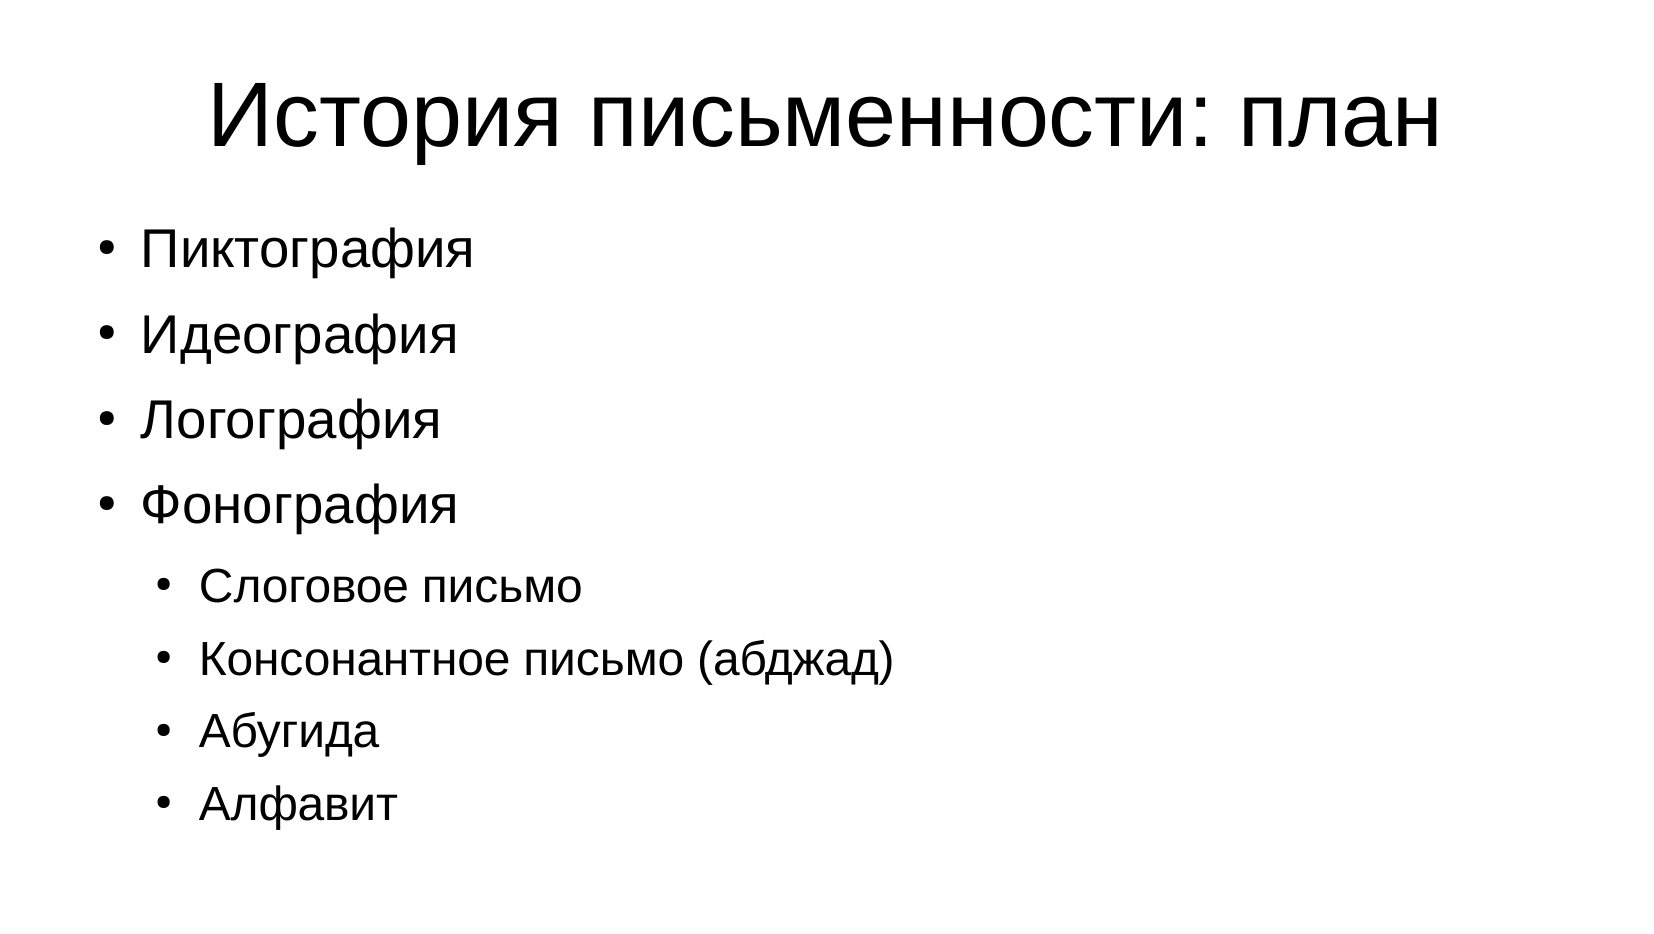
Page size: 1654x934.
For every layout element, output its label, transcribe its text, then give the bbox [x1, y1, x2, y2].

title История письменности: план [82, 37, 1571, 193]
list Пиктография Идеография Логография Фонография Слоговое письмо Консонантное письмо (абджад) Абугида Алфавит [82, 218, 1571, 835]
